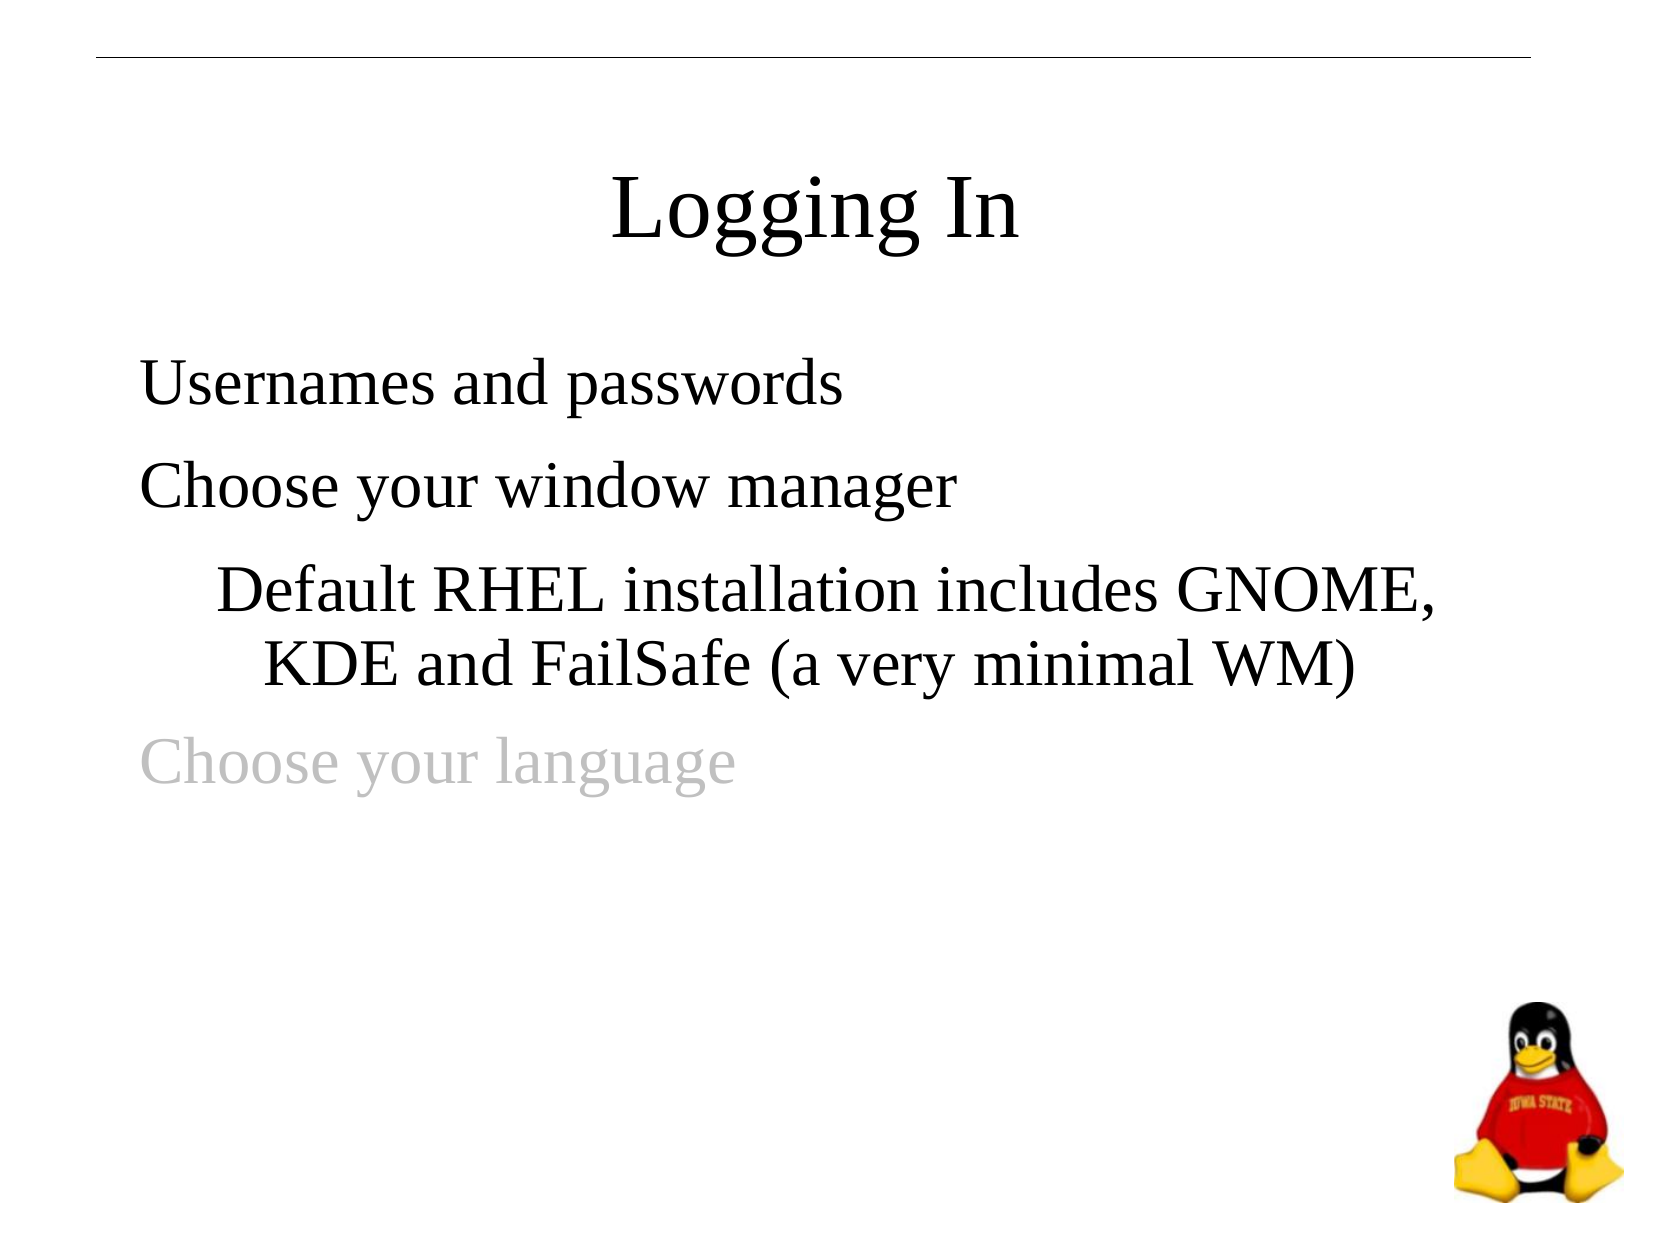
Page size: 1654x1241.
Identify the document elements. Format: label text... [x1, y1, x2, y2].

picture [1454, 1002, 1624, 1203]
title Logging In [121, 102, 1534, 310]
list Usernames and passwords Choose your window manager Default RHEL installation includes GNOME, KDE and FailSafe (a very minimal WM) Choose your language [121, 344, 1534, 1127]
